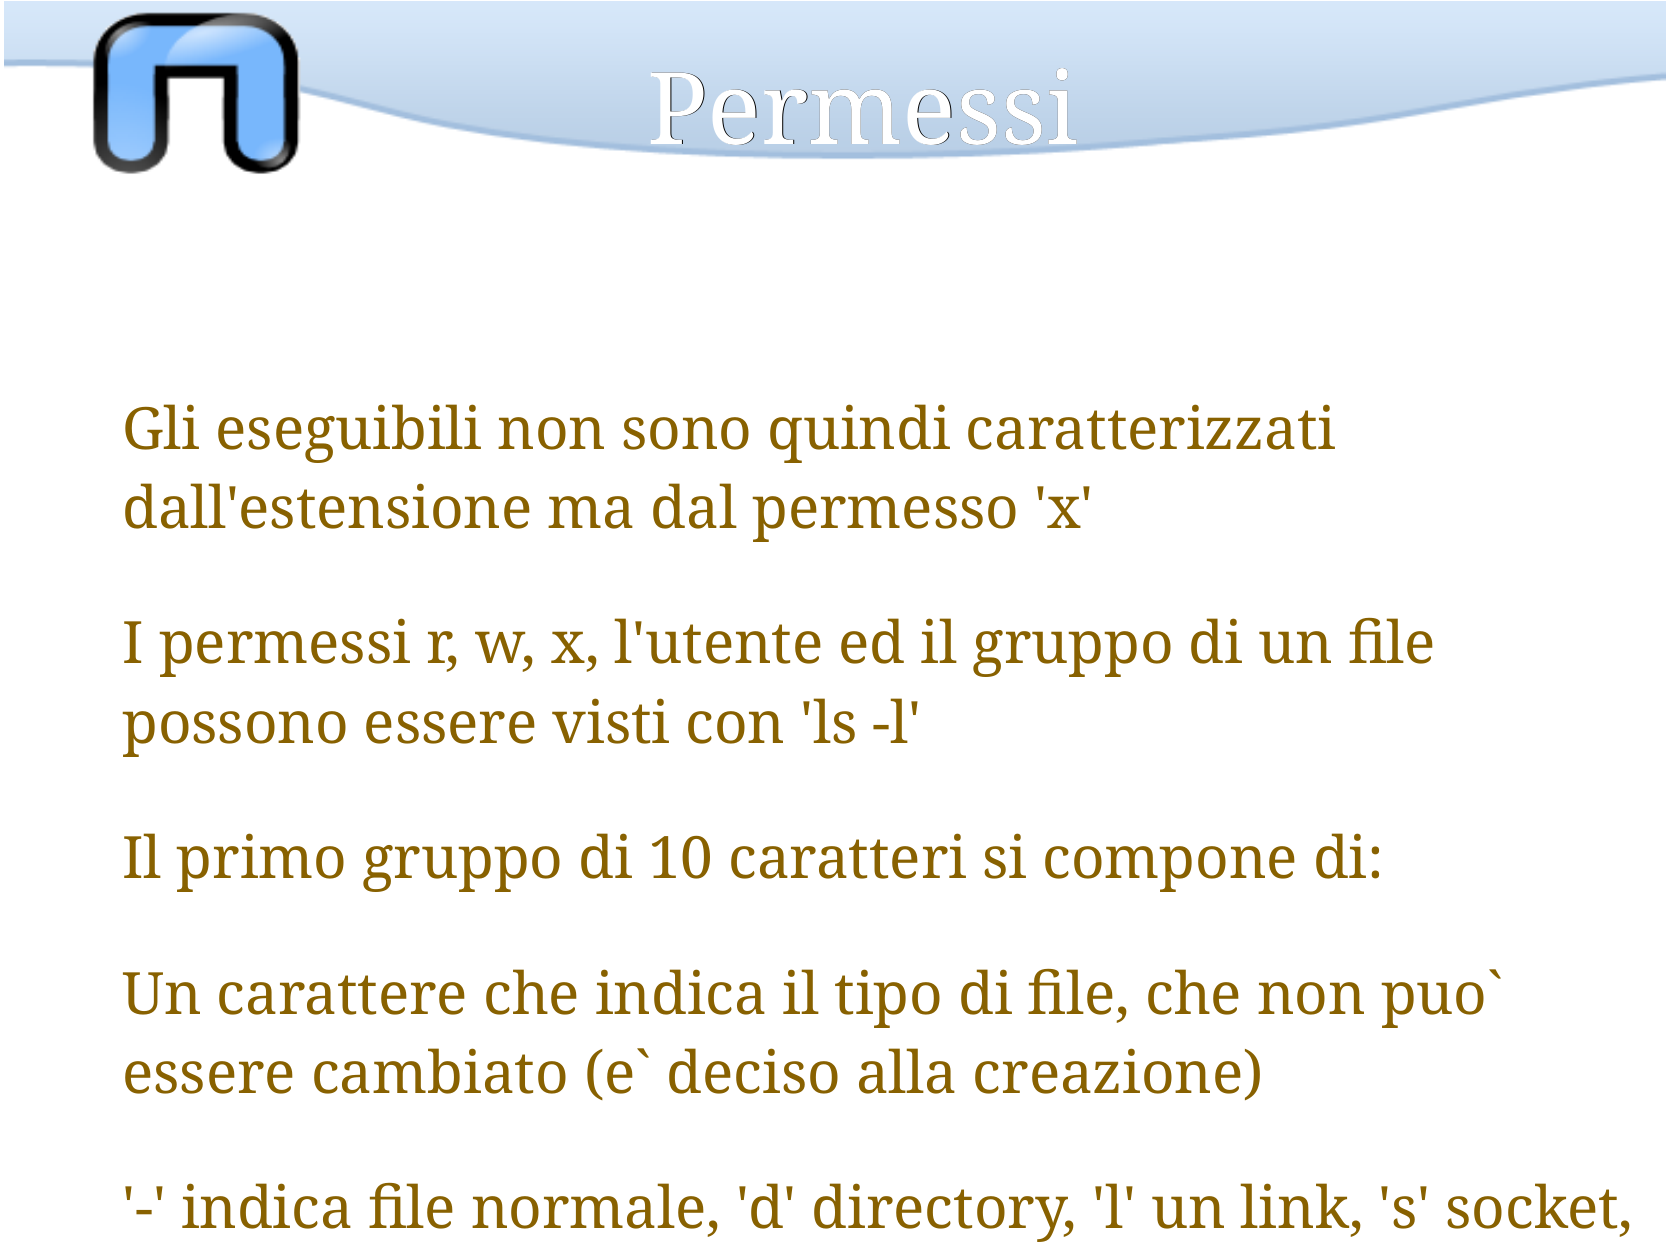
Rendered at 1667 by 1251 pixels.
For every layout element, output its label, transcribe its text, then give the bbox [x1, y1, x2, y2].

picture [0, 0, 1667, 1251]
list Gli eseguibili non sono quindi caratterizzati dall'estensione ma dal permesso 'x' I permessi r, w, x, l'utente ed il gruppo di un file possono essere visti con 'ls -l' Il primo gruppo di 10 caratteri si compone di: Un carattere che indica il tipo di file, che non puo` essere cambiato (e` deciso alla creazione) '-' indica file normale, 'd' directory, 'l' un link, 's' socket, ... [122, 386, 1637, 1215]
text_box Permessi [446, 29, 1280, 283]
